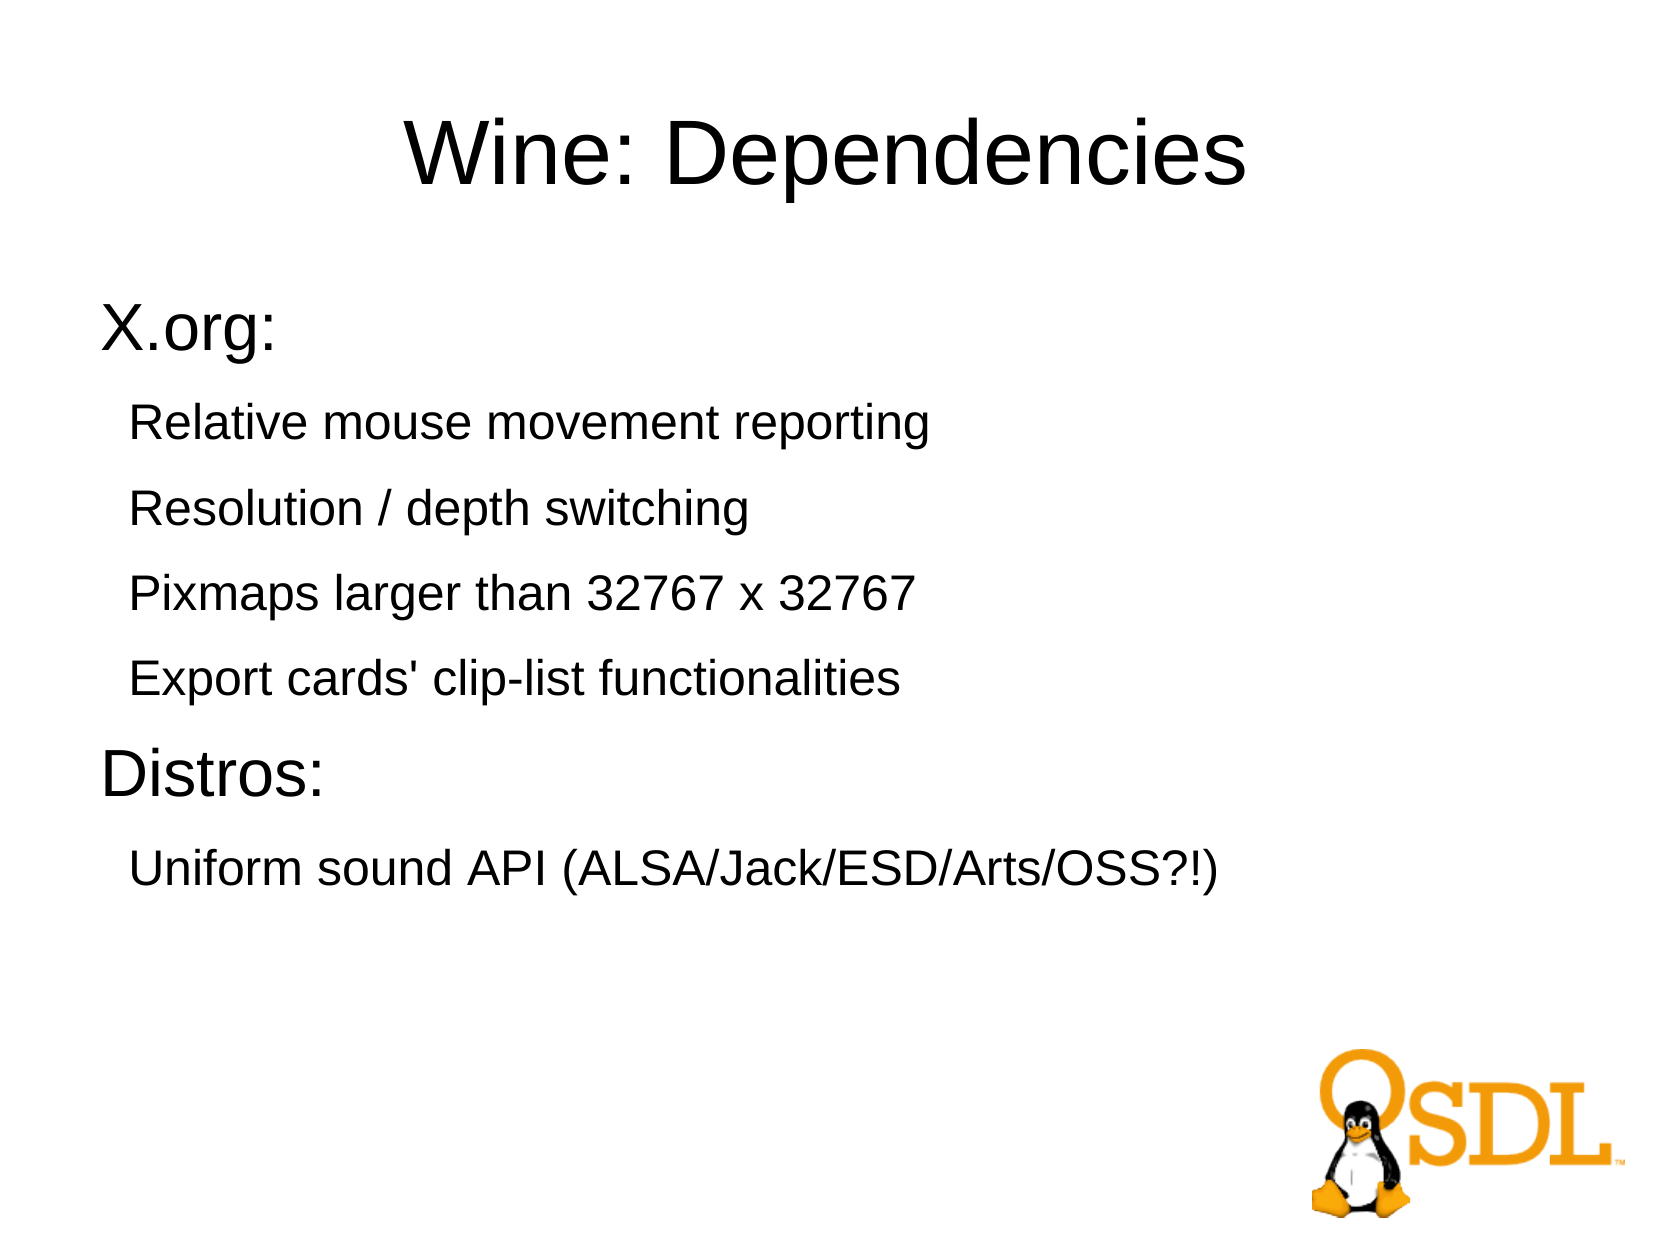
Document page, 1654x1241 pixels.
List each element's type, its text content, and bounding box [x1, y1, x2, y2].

title Wine: Dependencies [82, 49, 1571, 257]
list X.org: Relative mouse movement reporting Resolution / depth switching Pixmaps larger than 32767 x 32767 Export cards' clip-list functionalities Distros: Uniform sound API (ALSA/Jack/ESD/Arts/OSS?!) [82, 290, 1571, 1109]
picture [1312, 1049, 1625, 1218]
